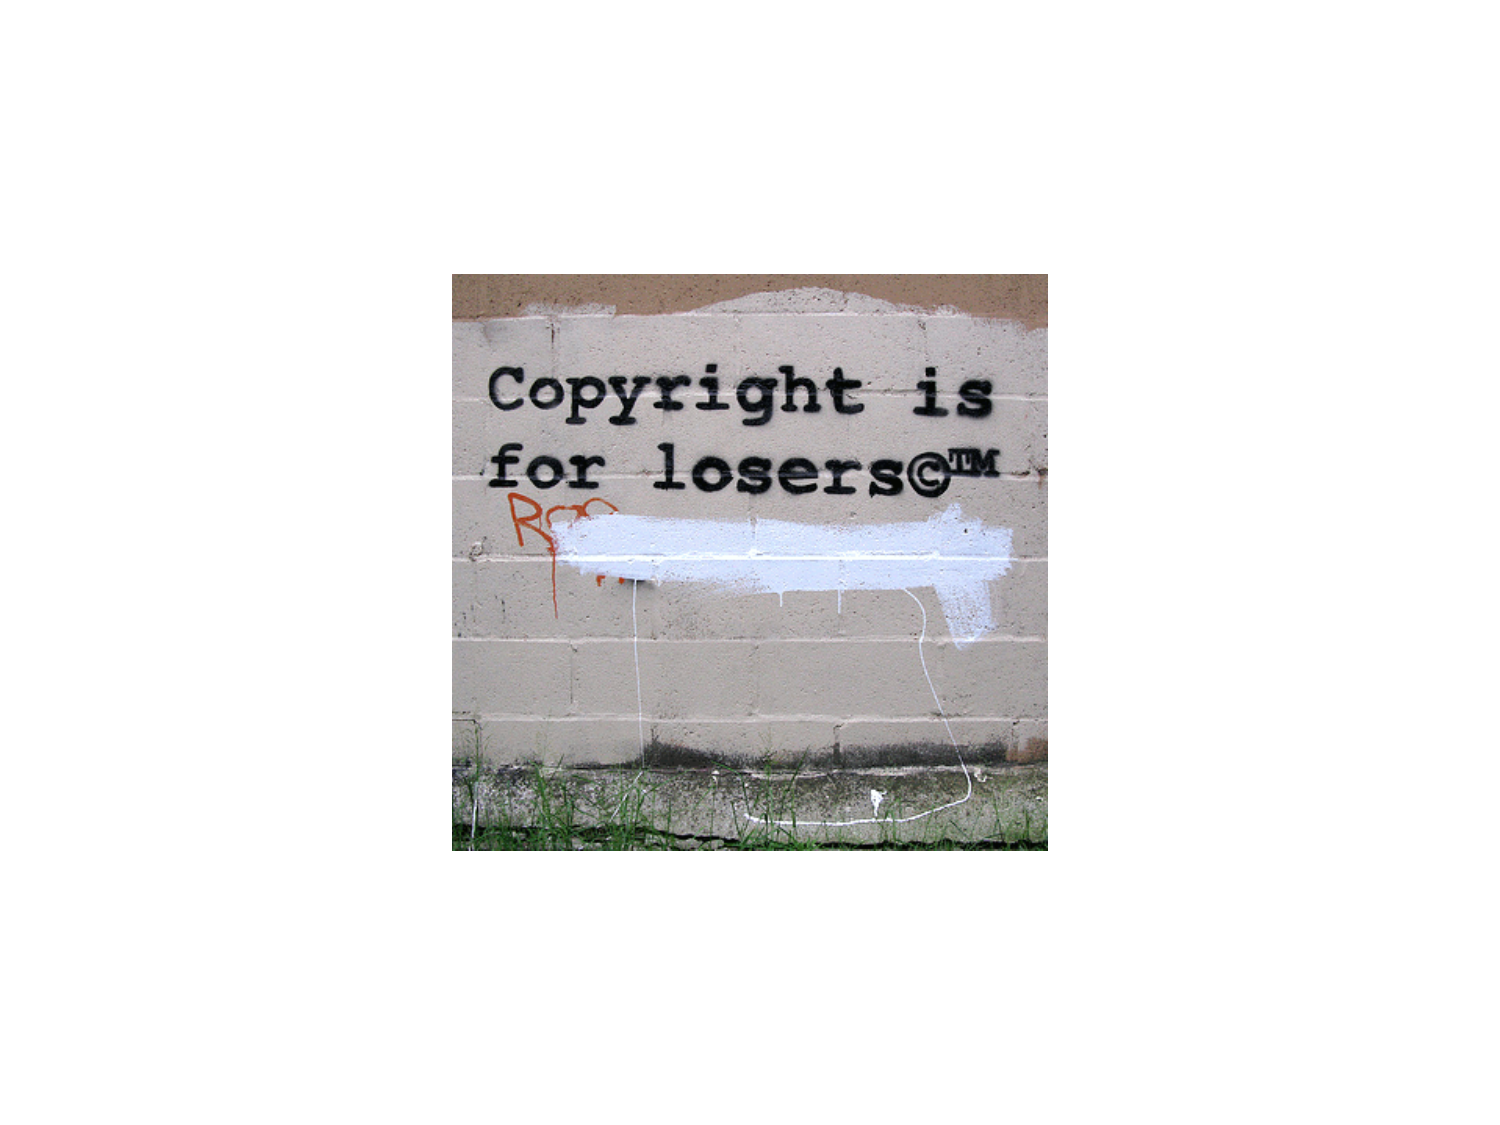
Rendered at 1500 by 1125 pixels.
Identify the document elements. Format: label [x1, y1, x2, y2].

picture [452, 274, 1048, 851]
